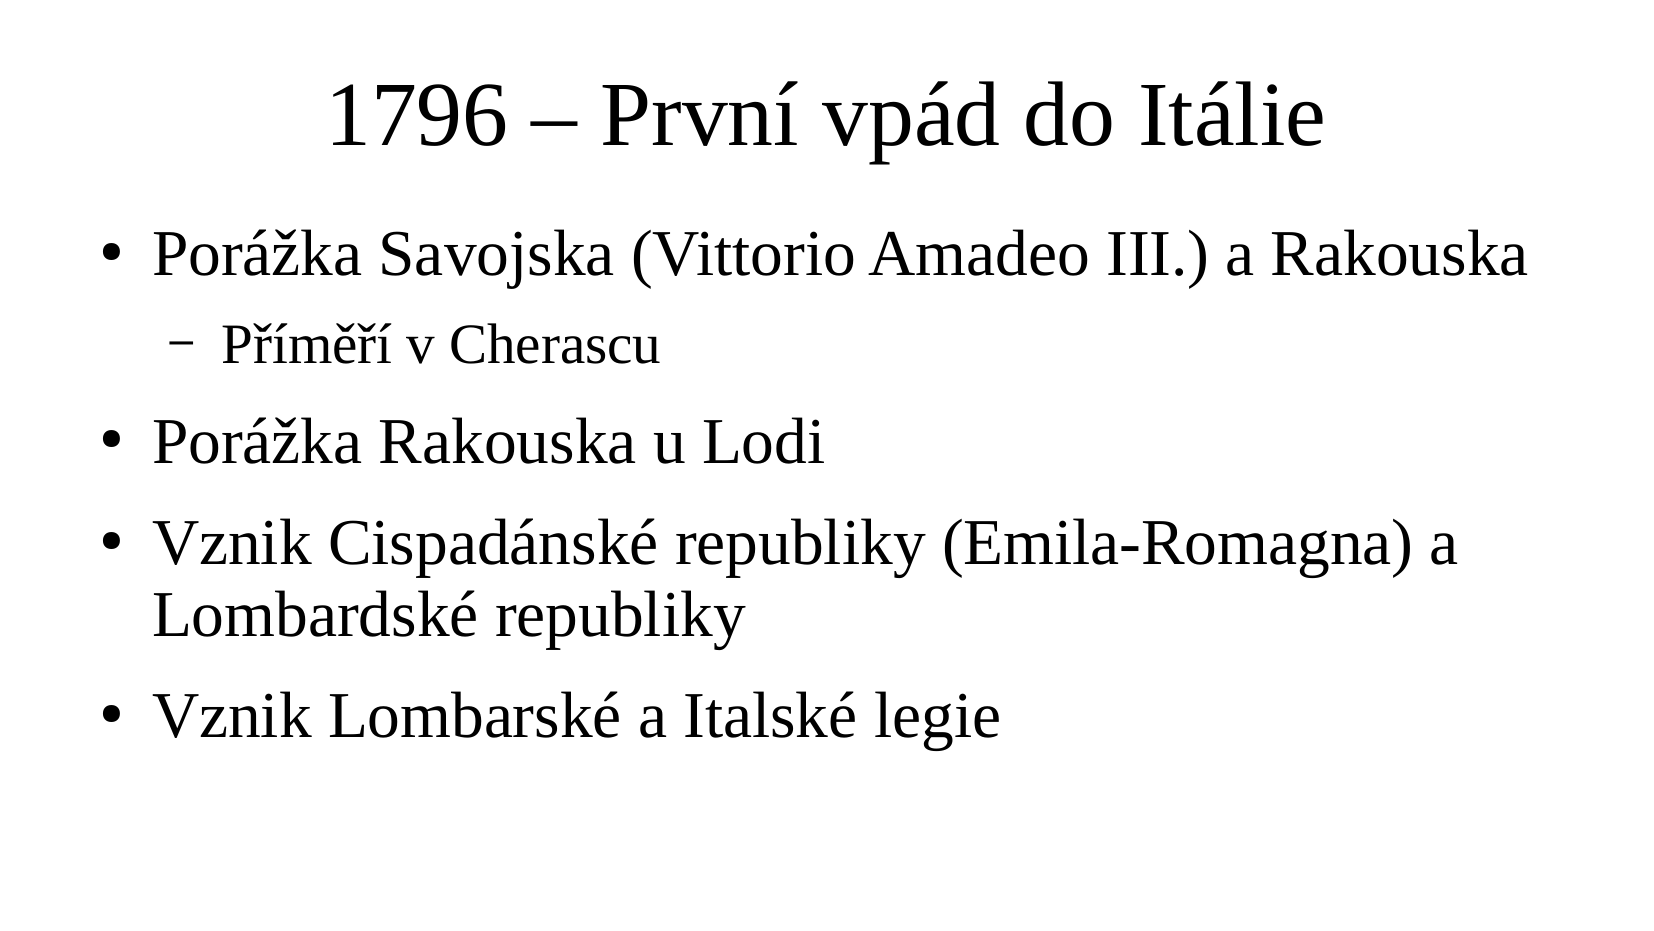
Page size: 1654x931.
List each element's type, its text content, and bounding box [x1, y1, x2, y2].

title 1796 – První vpád do Itálie [82, 37, 1571, 193]
list Porážka Savojska (Vittorio Amadeo III.) a Rakouska Příměří v Cherascu Porážka Rakouska u Lodi Vznik Cispadánské republiky (Emila-Romagna) a Lombardské republiky Vznik Lombarské a Italské legie [82, 217, 1571, 758]
